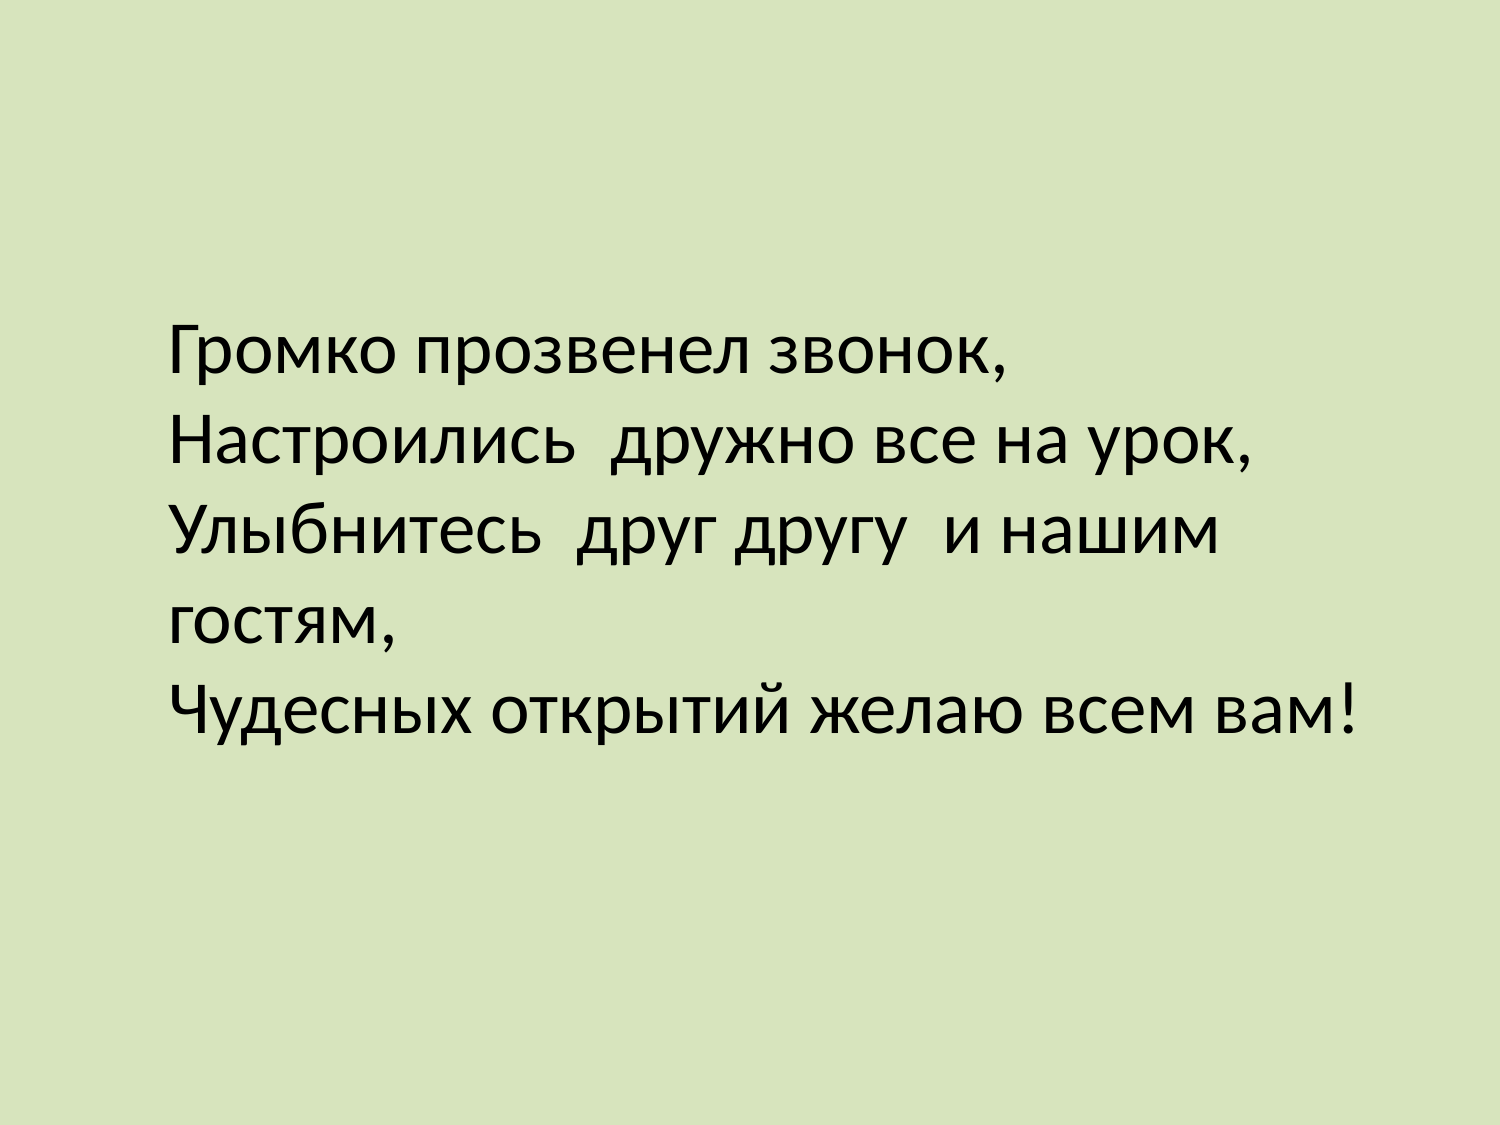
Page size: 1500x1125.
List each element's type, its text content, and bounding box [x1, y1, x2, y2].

text_box Громко прозвенел звонок, Настроились дружно все на урок, Улыбнитесь друг другу и нашим гостям, Чудесных открытий желаю всем вам! [153, 200, 1406, 756]
